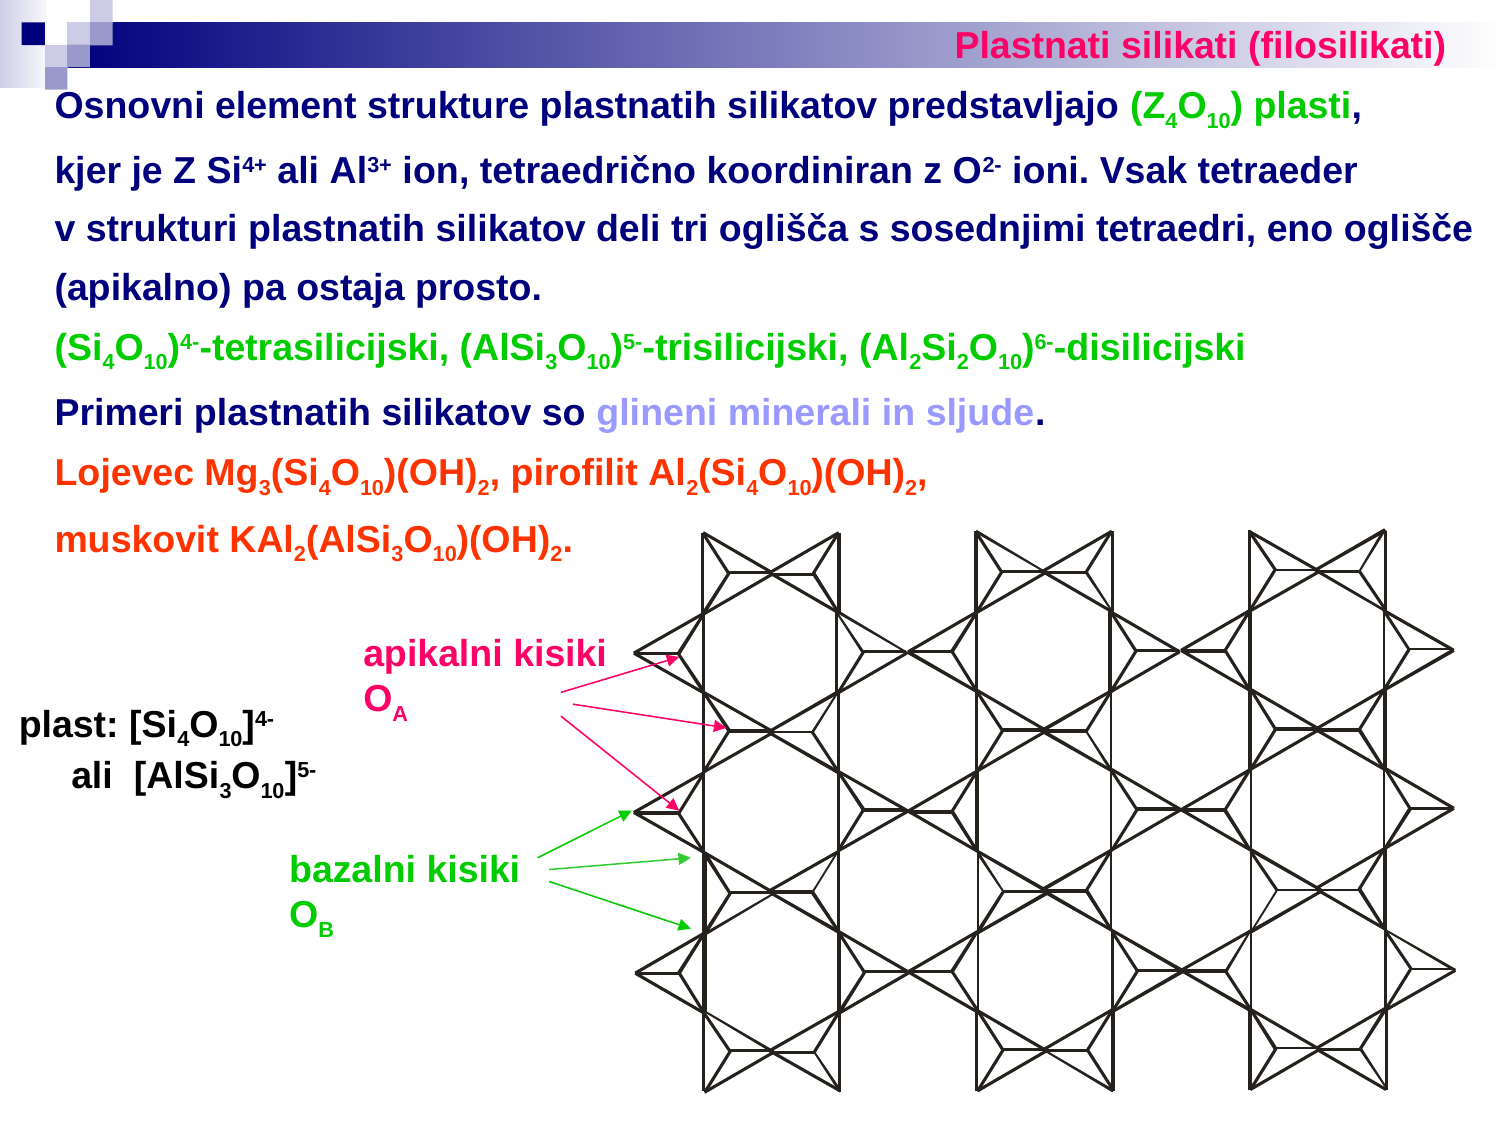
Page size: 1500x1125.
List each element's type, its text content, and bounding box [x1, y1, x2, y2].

text_box bazalni kisiki OB [274, 837, 536, 950]
chart [631, 527, 1459, 1096]
text_box plast: [Si4O10]4- ali [AlSi3O10]5- [4, 692, 332, 811]
text_box apikalni kisiki OA [348, 621, 623, 734]
text_box Plastnati silikati (filosilikati) Osnovni element strukture plastnatih silikatov predstavljajo (Z4O10) plasti, kjer je Z Si4+ ali Al3+ ion, tetraedrično koordiniran z O2- ioni. Vsak tetraeder v strukturi plastnatih silikatov deli tri oglišča s sosednjimi tetraedri, eno oglišče (apikalno) pa ostaja prosto. (Si4O10)4--tetrasilicijski, (AlSi3O10)5--trisilicijski, (Al2Si2O10)6--disilicijski Primeri plastnatih silikatov so glineni minerali in sljude. Lojevec Mg3(Si4O10)(OH)2, pirofilit Al2(Si4O10)(OH)2, muskovit KAl2(AlSi3O10)(OH)2. [39, 0, 1490, 574]
